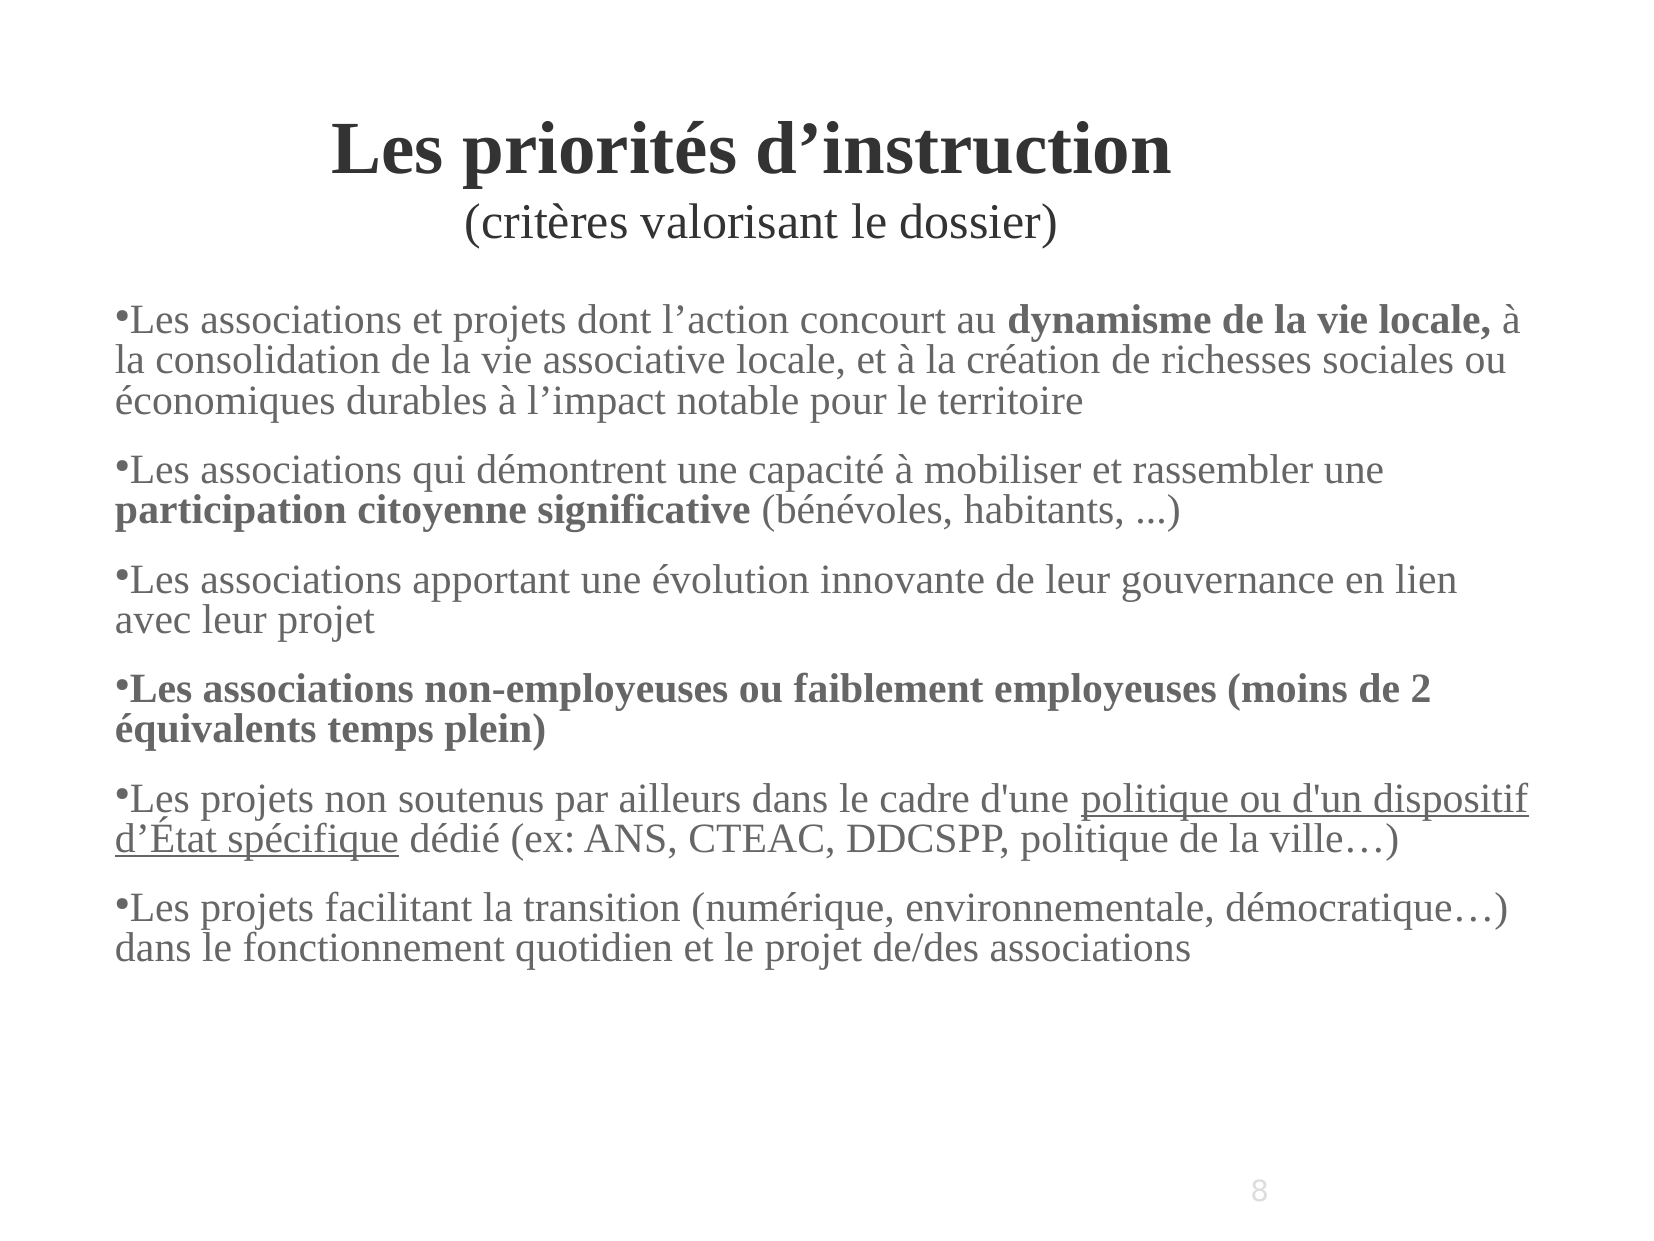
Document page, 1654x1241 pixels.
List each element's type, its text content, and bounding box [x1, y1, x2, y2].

list Les associations et projets dont l’action concourt au dynamisme de la vie locale, à la consolidation de la vie associative locale, et à la création de richesses sociales ou économiques durables à l’impact notable pour le territoire Les associations qui démontrent une capacité à mobiliser et rassembler une participation citoyenne significative (bénévoles, habitants, ...) Les associations apportant une évolution innovante de leur gouvernance en lien avec leur projet Les associations non-employeuses ou faiblement employeuses (moins de 2 équivalents temps plein) Les projets non soutenus par ailleurs dans le cadre d'une politique ou d'un dispositif d’État spécifique dédié (ex: ANS, CTEAC, DDCSPP, politique de la ville…) Les projets facilitant la transition (numérique, environnementale, démocratique…) dans le fonctionnement quotidien et le projet de/des associations [114, 302, 1539, 1033]
title Les priorités d’instruction (critères valorisant le dossier) [248, 74, 1276, 272]
text_box [1250, 1172, 1636, 1241]
